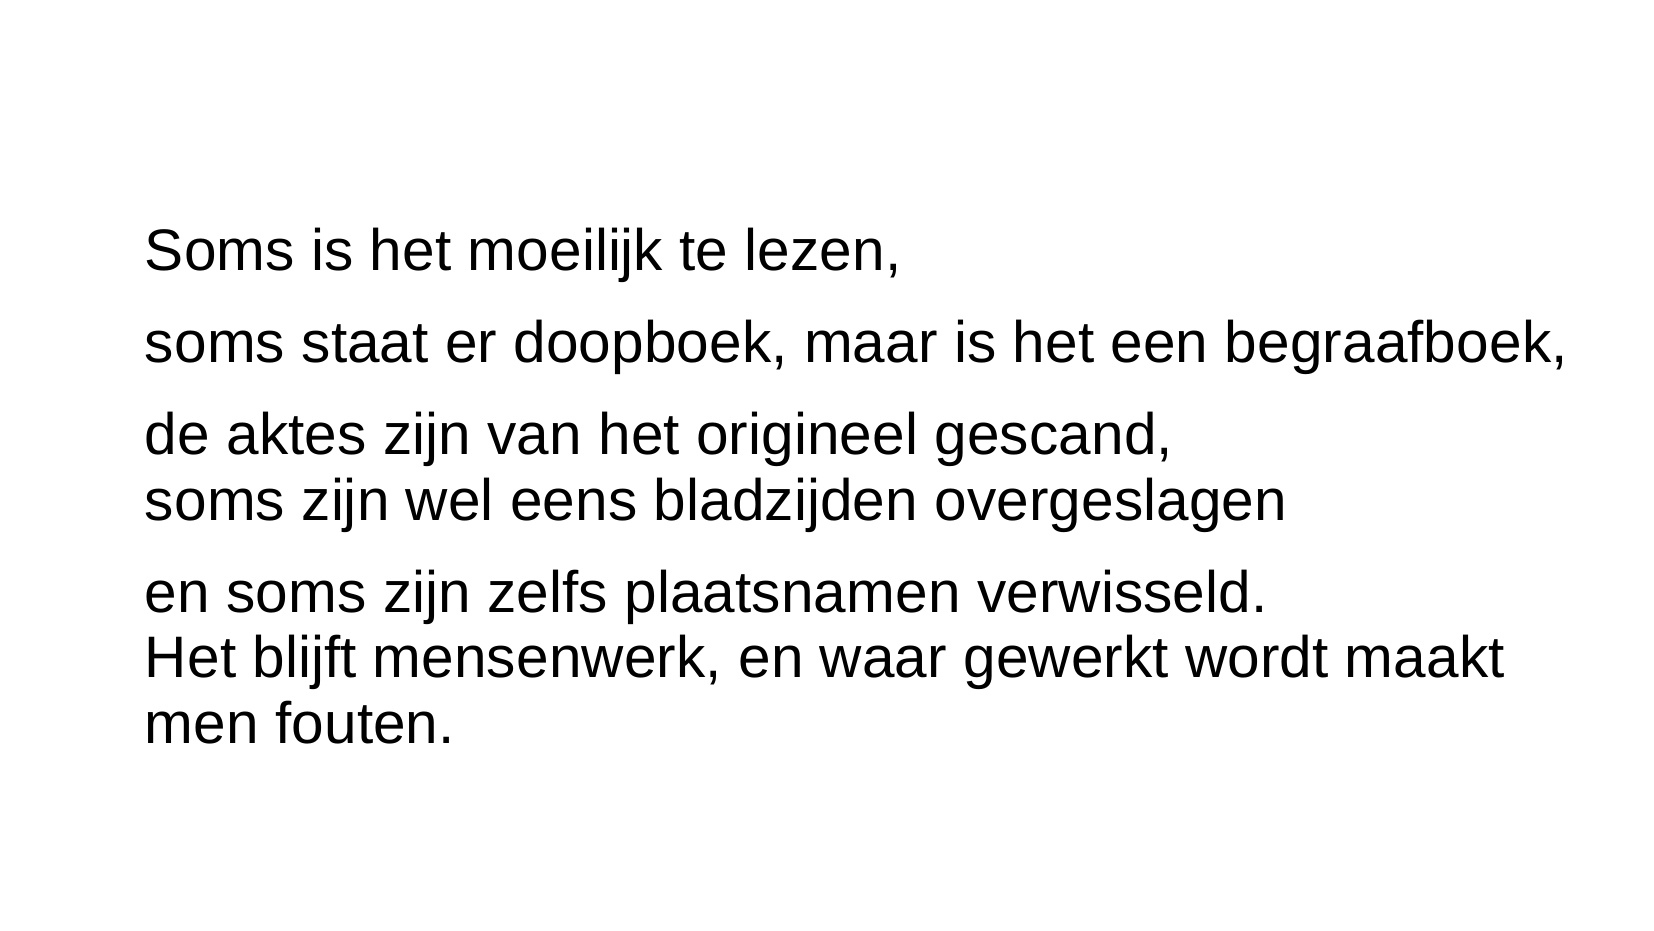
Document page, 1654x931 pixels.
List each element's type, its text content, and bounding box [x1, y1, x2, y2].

list Soms is het moeilijk te lezen, soms staat er doopboek, maar is het een begraafboek, de aktes zijn van het origineel gescand, soms zijn wel eens bladzijden overgeslagen en soms zijn zelfs plaatsnamen verwisseld. Het blijft mensenwerk, en waar gewerkt wordt maakt men fouten. [82, 217, 1571, 758]
